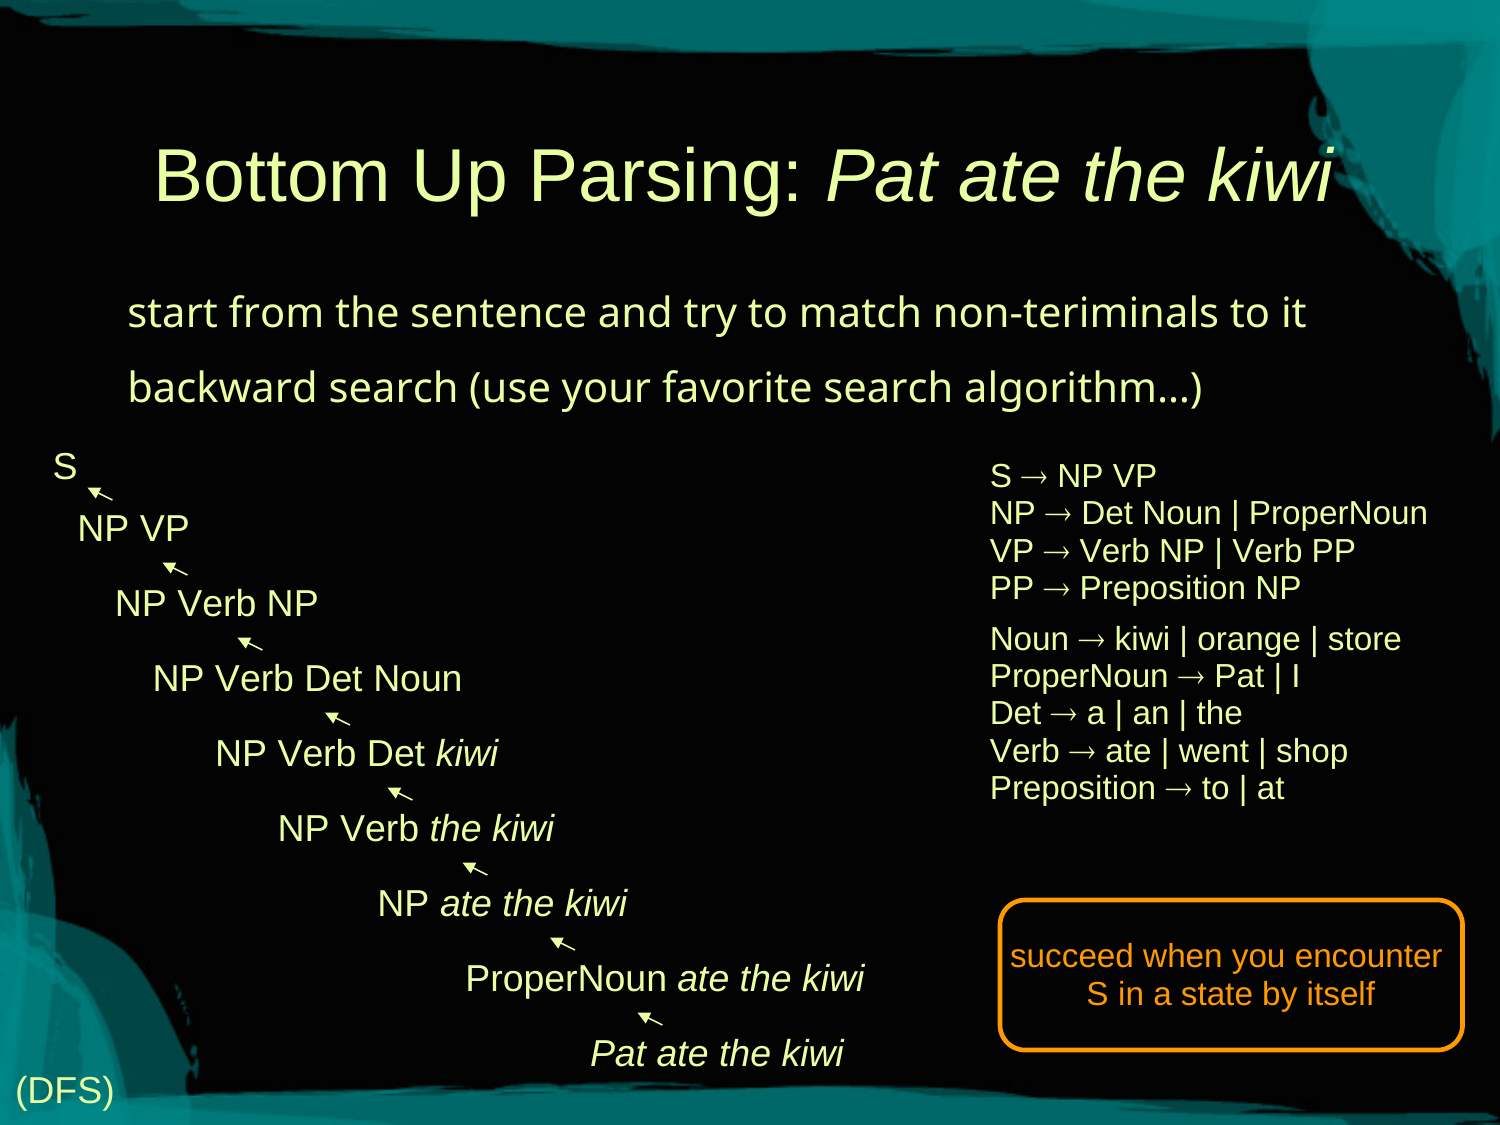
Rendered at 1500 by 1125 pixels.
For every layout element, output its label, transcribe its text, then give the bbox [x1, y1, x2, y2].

text_box S [37, 437, 93, 495]
text_box ProperNoun ate the kiwi [450, 950, 880, 1008]
text_box (DFS) [0, 1061, 130, 1120]
list start from the sentence and try to match non-teriminals to it backward search (use your favorite search algorithm…) [112, 275, 1388, 426]
text_box Pat ate the kiwi [575, 1025, 859, 1083]
text_box NP Verb Det kiwi [200, 725, 514, 783]
text_box NP Verb the kiwi [262, 800, 570, 858]
text_box Noun  kiwi | orange | store ProperNoun  Pat | I Det  a | an | the Verb  ate | went | shop Preposition  to | at [974, 612, 1463, 815]
text_box NP Verb NP [100, 575, 334, 633]
picture [0, 0, 1500, 1125]
text_box NP VP [62, 500, 205, 558]
text_box NP Verb Det Noun [137, 650, 478, 708]
title Bottom Up Parsing: Pat ate the kiwi [112, 87, 1375, 263]
text_box succeed when you encounter S in a state by itself [999, 900, 1463, 1051]
text_box NP ate the kiwi [362, 875, 643, 933]
text_box S  NP VP NP  Det Noun | ProperNoun VP  Verb NP | Verb PP PP  Preposition NP [974, 449, 1475, 615]
